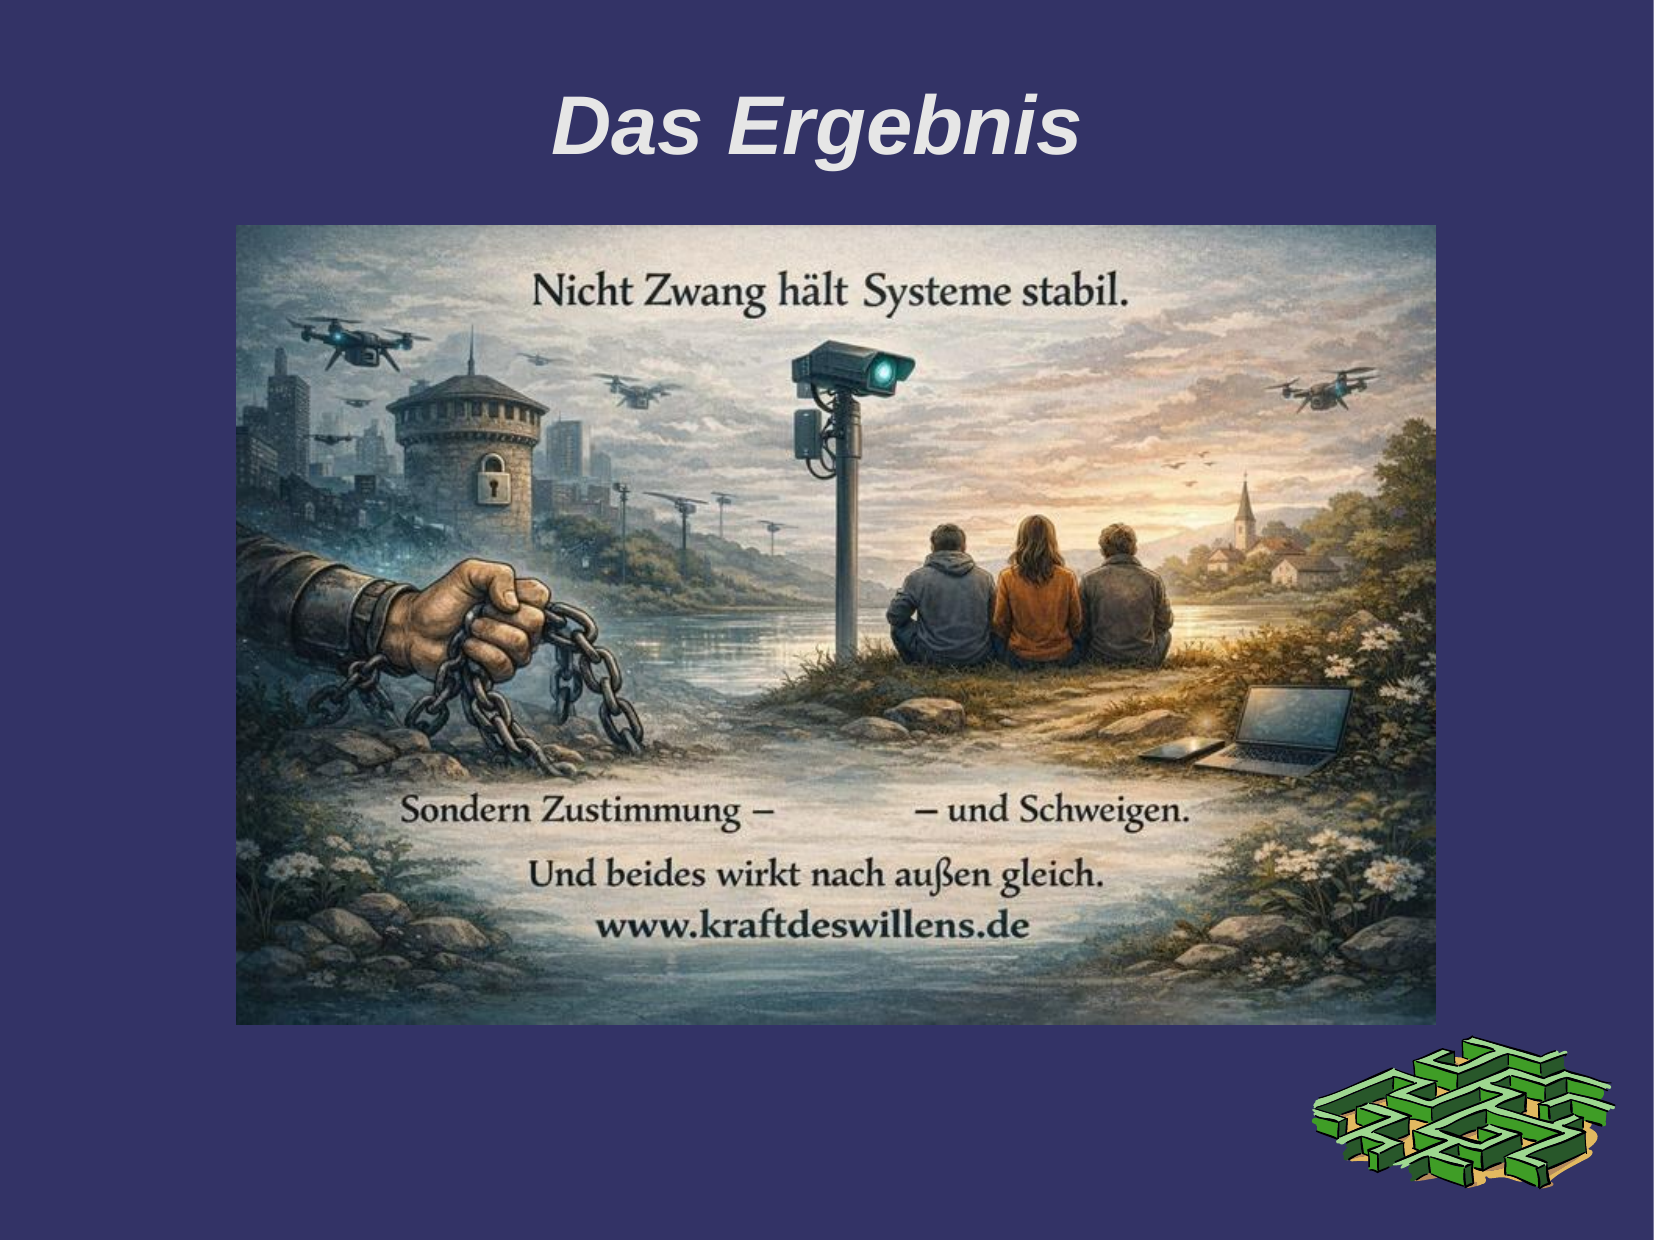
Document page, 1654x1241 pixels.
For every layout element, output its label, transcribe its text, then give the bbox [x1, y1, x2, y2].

title Das Ergebnis [111, 17, 1524, 225]
picture [236, 225, 1436, 1025]
